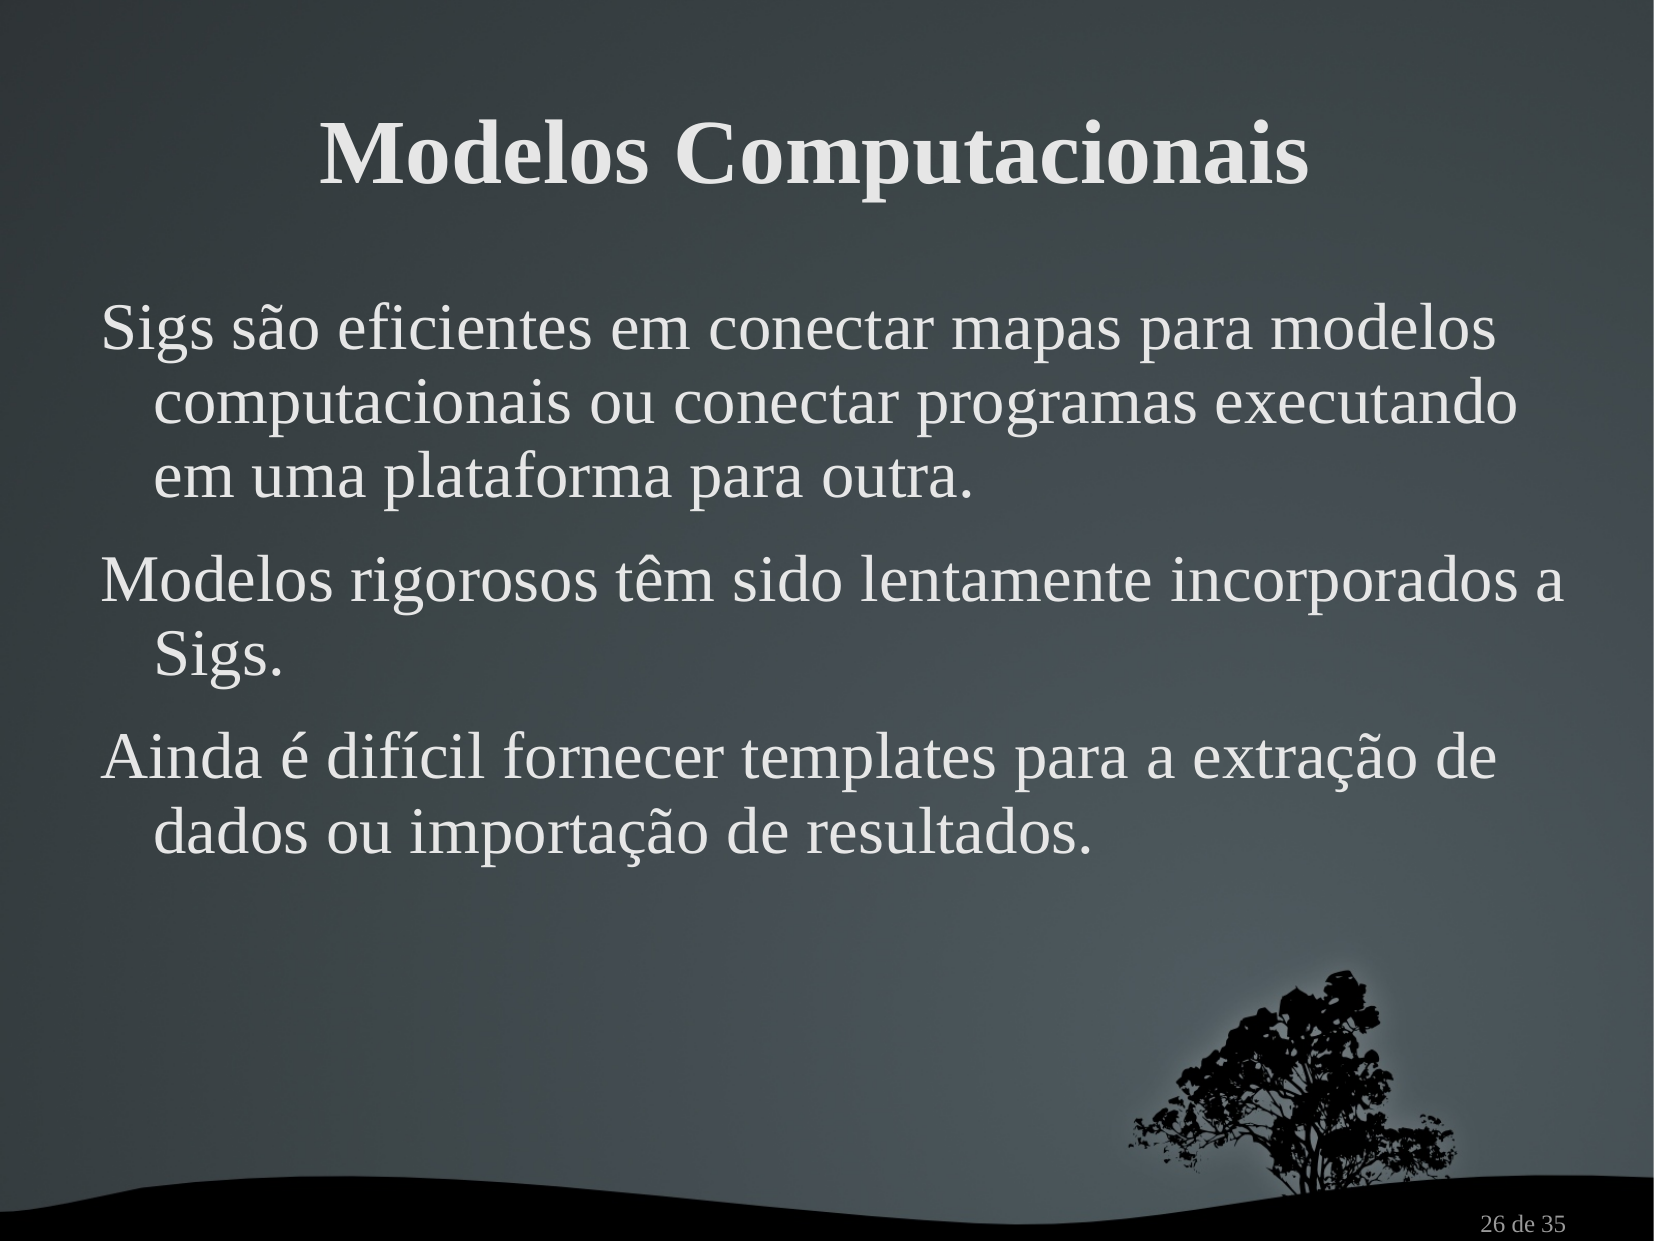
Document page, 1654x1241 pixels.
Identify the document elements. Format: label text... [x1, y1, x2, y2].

title Modelos Computacionais [82, 56, 1571, 250]
picture [0, 0, 1654, 1241]
list Sigs são eficientes em conectar mapas para modelos computacionais ou conectar programas executando em uma plataforma para outra. Modelos rigorosos têm sido lentamente incorporados a Sigs. Ainda é difícil fornecer templates para a extração de dados ou importação de resultados. [82, 290, 1571, 1094]
